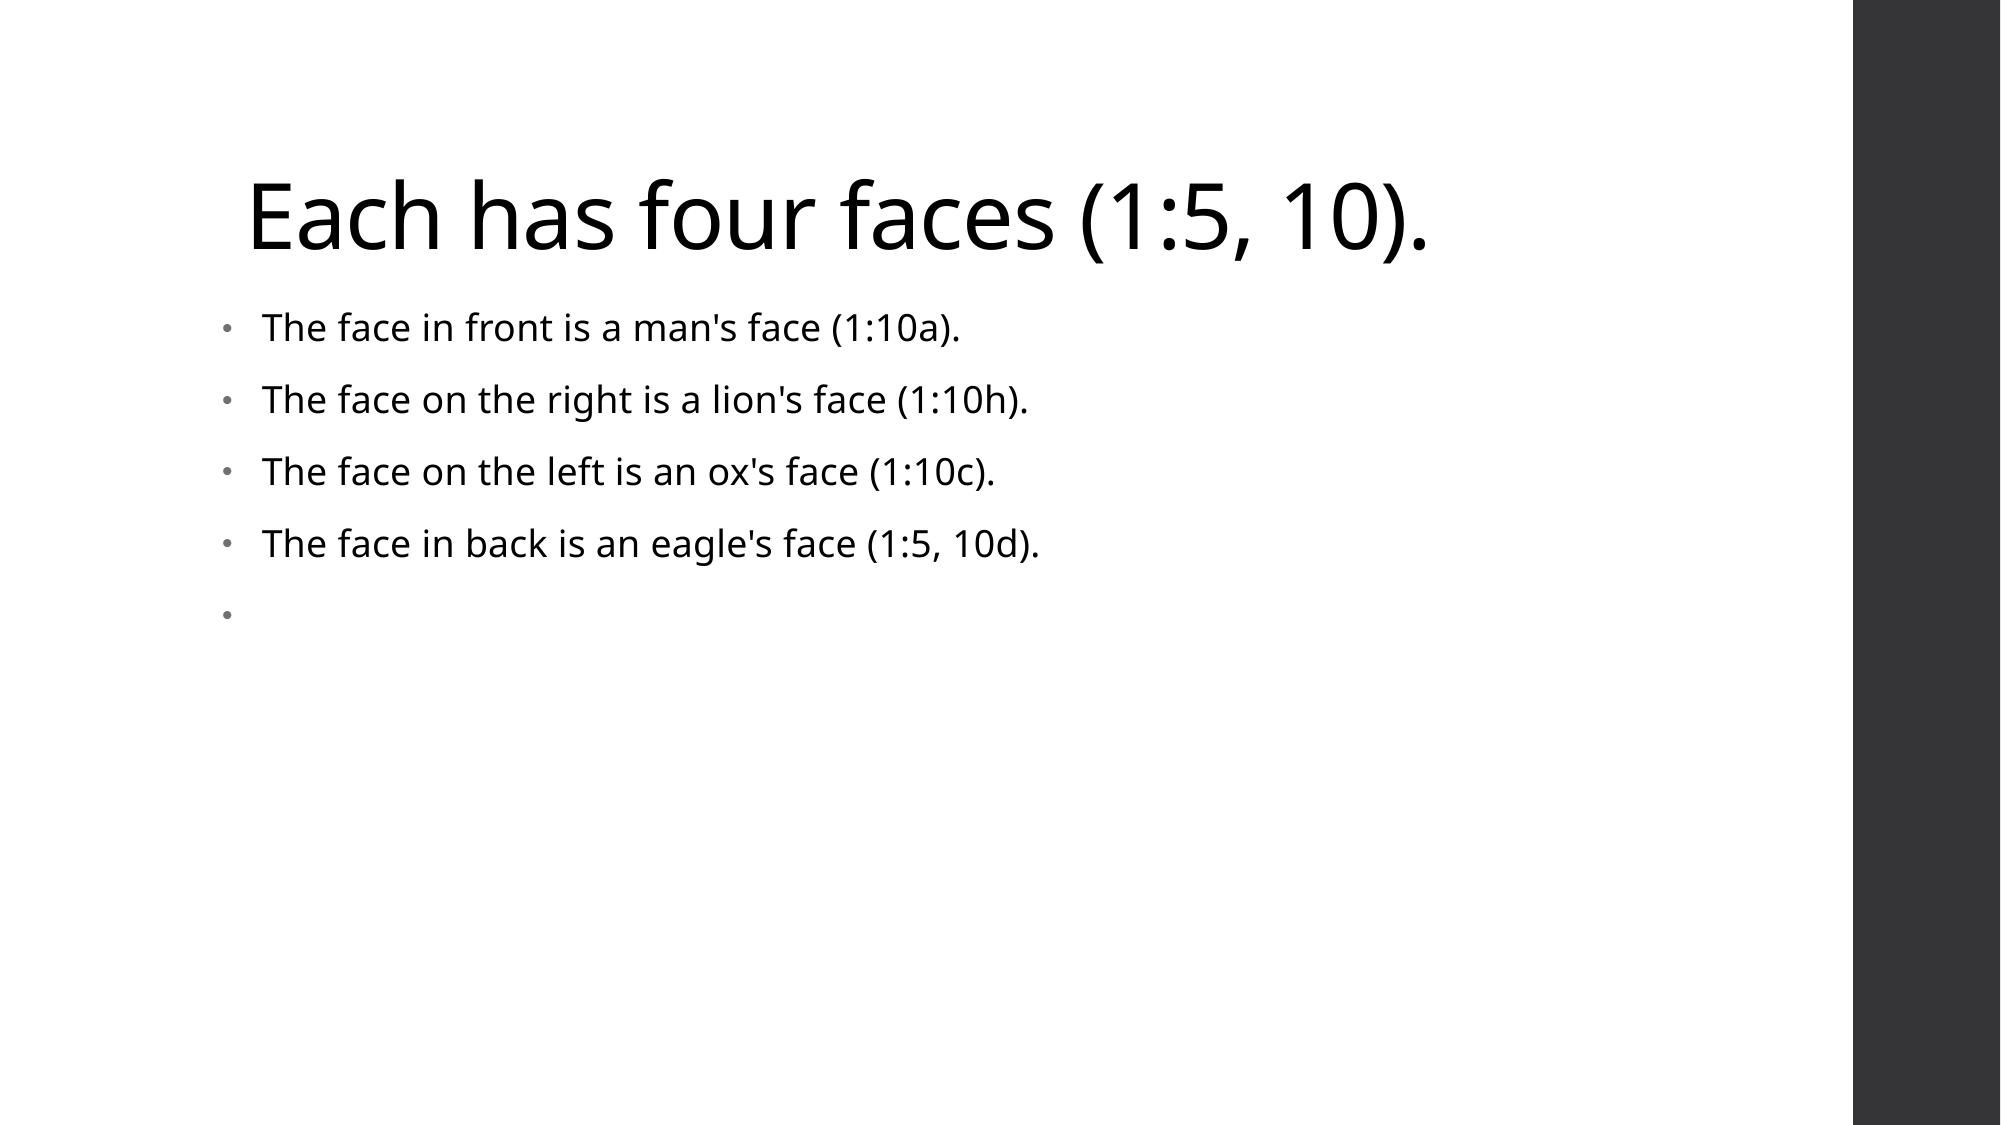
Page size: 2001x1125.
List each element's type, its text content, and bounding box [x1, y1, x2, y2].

title Each has four faces (1:5, 10). [206, 60, 1797, 278]
list The face in front is a man's face (1:10a). The face on the right is a lion's face (1:10h). The face on the left is an ox's face (1:10c). The face in back is an eagle's face (1:5, 10d). [206, 299, 1617, 1014]
